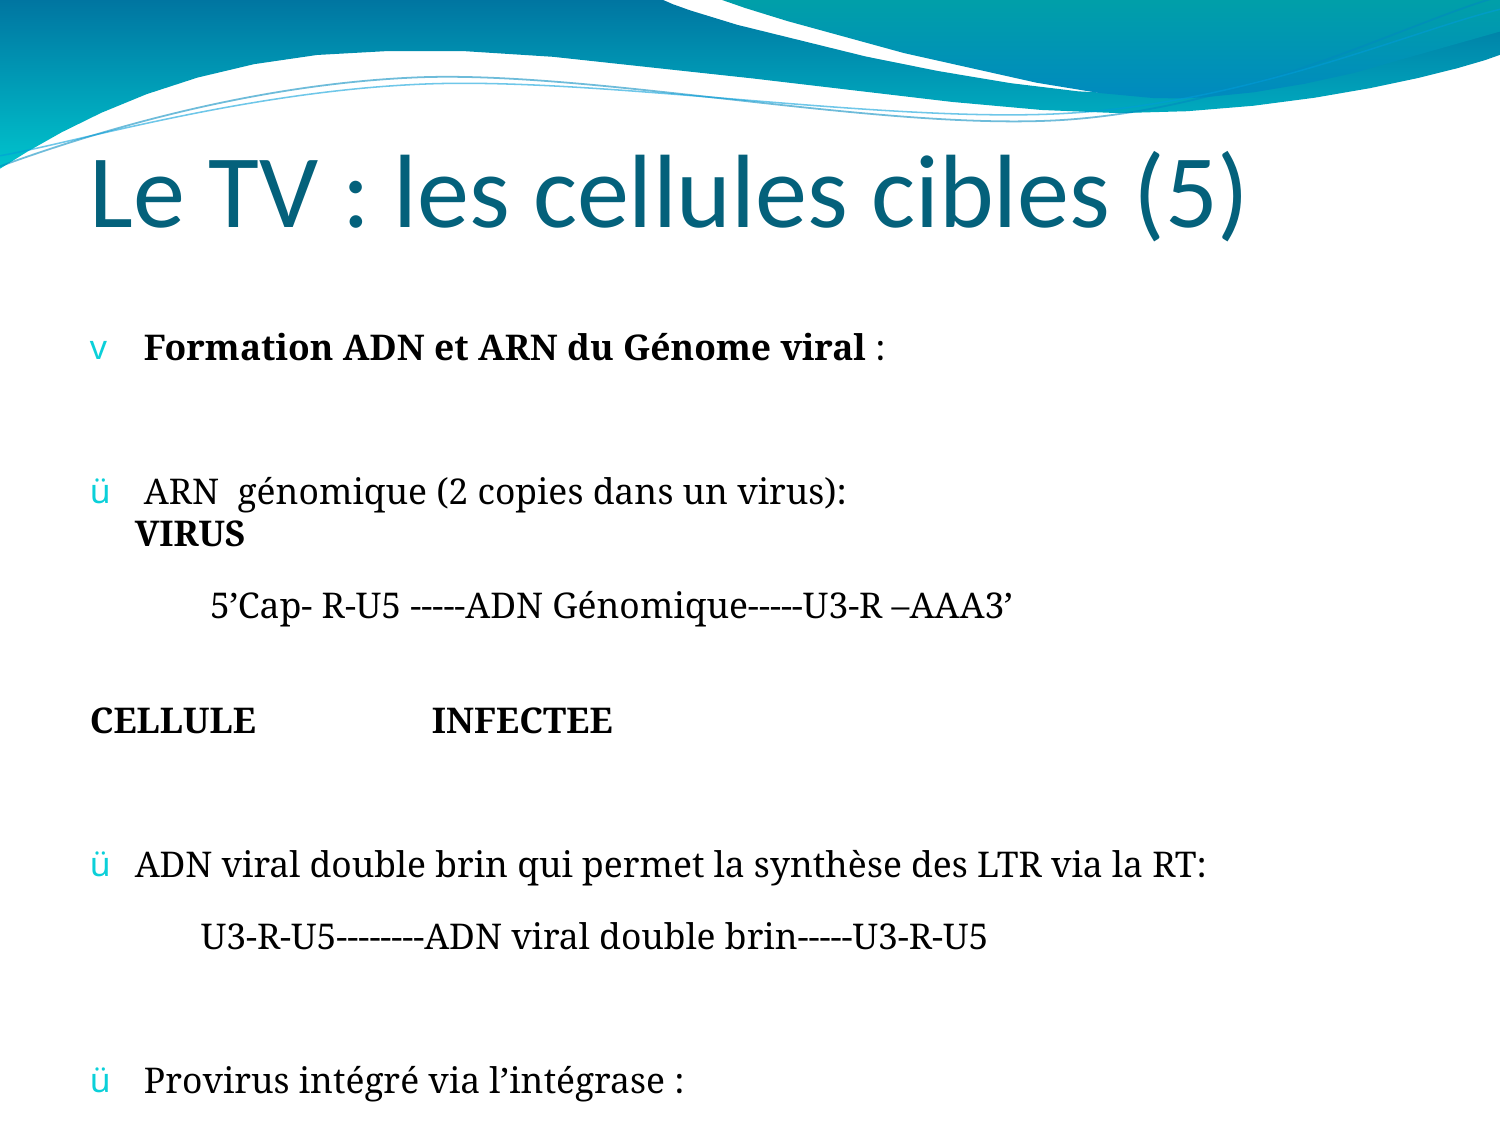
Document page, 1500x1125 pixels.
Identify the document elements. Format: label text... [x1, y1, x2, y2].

list Formation ADN et ARN du Génome viral : ARN génomique (2 copies dans un virus): VIRUS 5’Cap- R-U5 -----ADN Génomique-----U3-R –AAA3’ CELLULE INFECTEE ADN viral double brin qui permet la synthèse des LTR via la RT: U3-R-U5--------ADN viral double brin-----U3-R-U5 Provirus intégré via l’intégrase : ADN cellulaire ----U3-R-U5--------ADN viral double brin-----U3-R-U5----ADN cellulaire Transcrit viral via l’ARN POL II : 5’Cap- R-U5 -----ADN Génomique-----U3-R –AAA3’ [75, 317, 1425, 1038]
title Le TV : les cellules cibles (5) [75, 115, 1425, 303]
